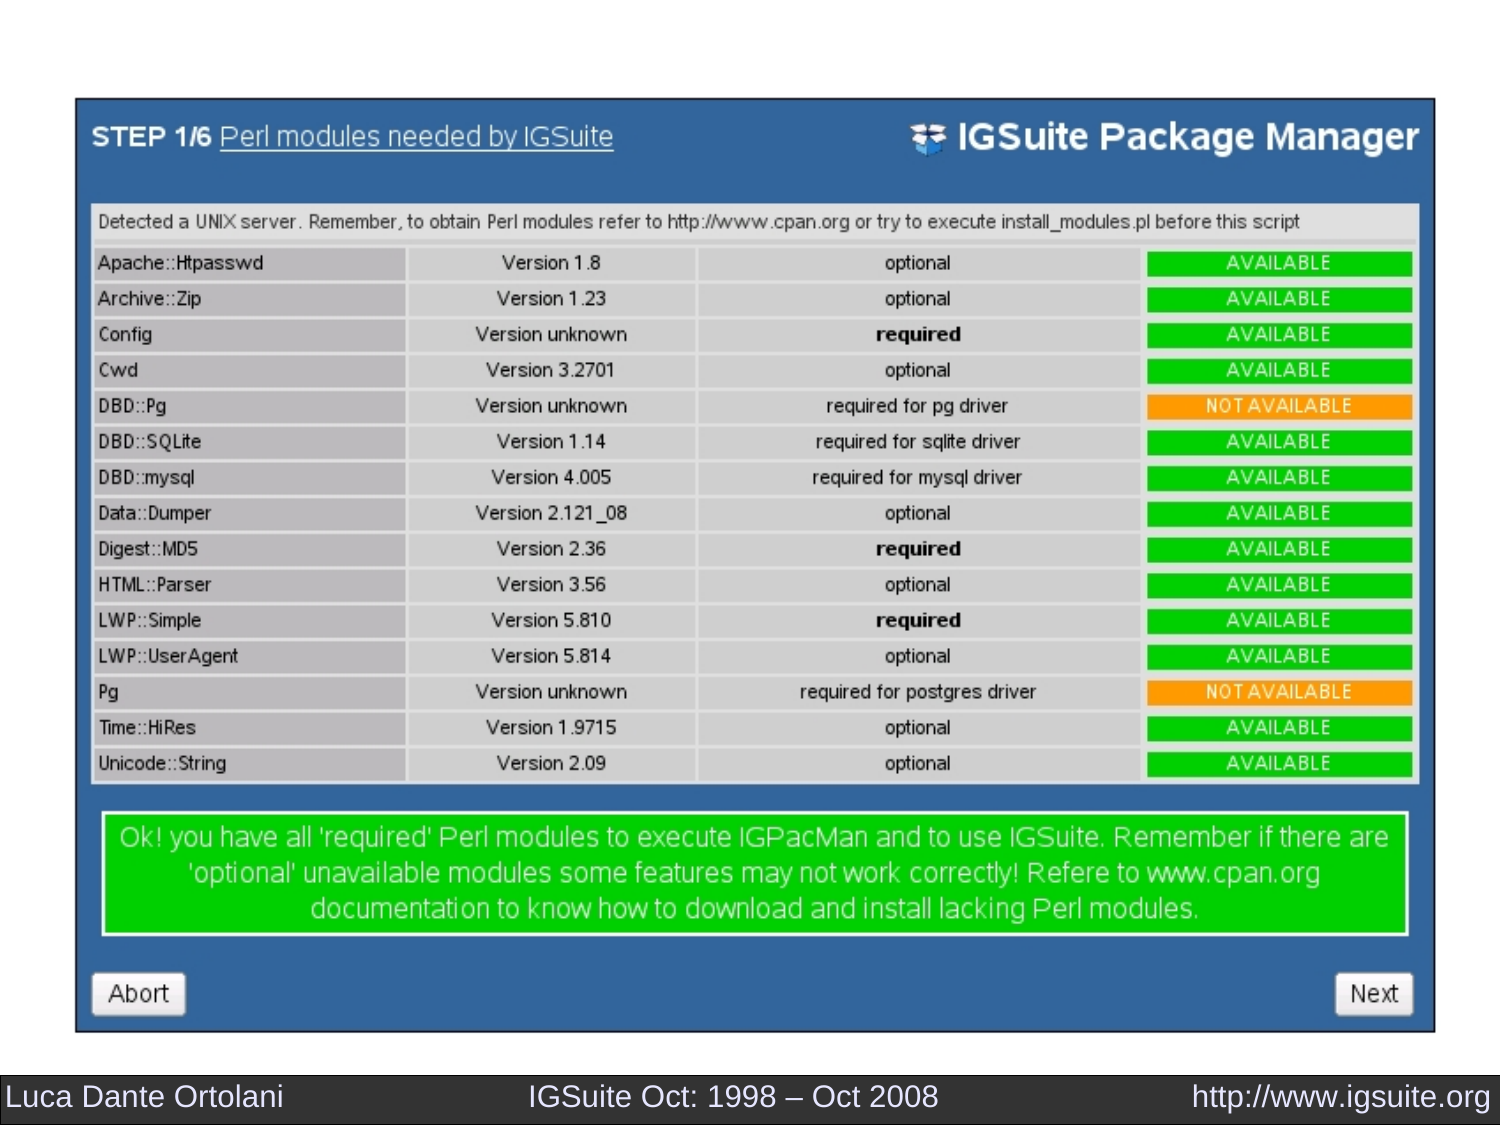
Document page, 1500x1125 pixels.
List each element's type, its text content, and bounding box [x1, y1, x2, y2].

picture [72, 93, 1441, 1042]
text_box Luca Dante Ortolani IGSuite Oct: 1998 – Oct 2008 http://www.igsuite.org [0, 1075, 1500, 1125]
